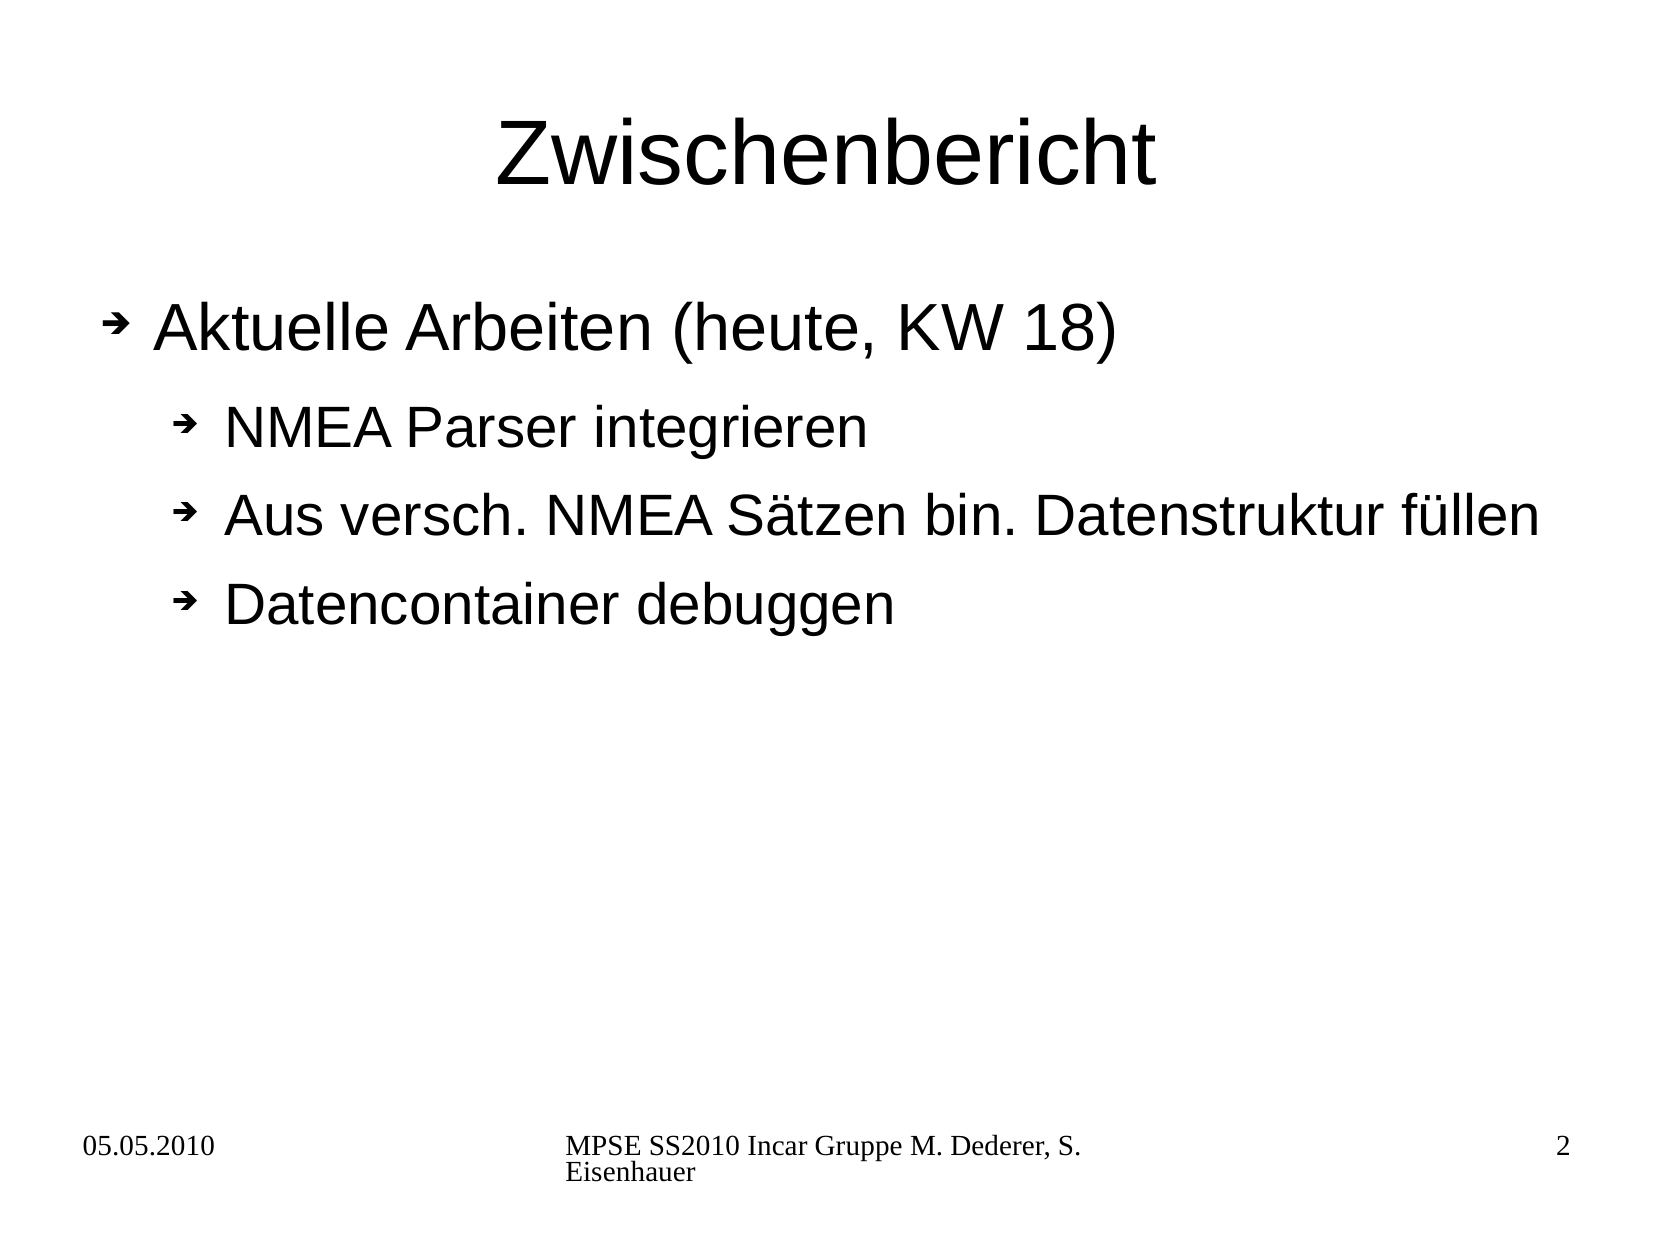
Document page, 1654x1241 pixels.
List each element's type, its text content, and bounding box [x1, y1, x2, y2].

title Zwischenbericht [82, 56, 1571, 250]
list Aktuelle Arbeiten (heute, KW 18) NMEA Parser integrieren Aus versch. NMEA Sätzen bin. Datenstruktur füllen Datencontainer debuggen [82, 290, 1571, 1094]
